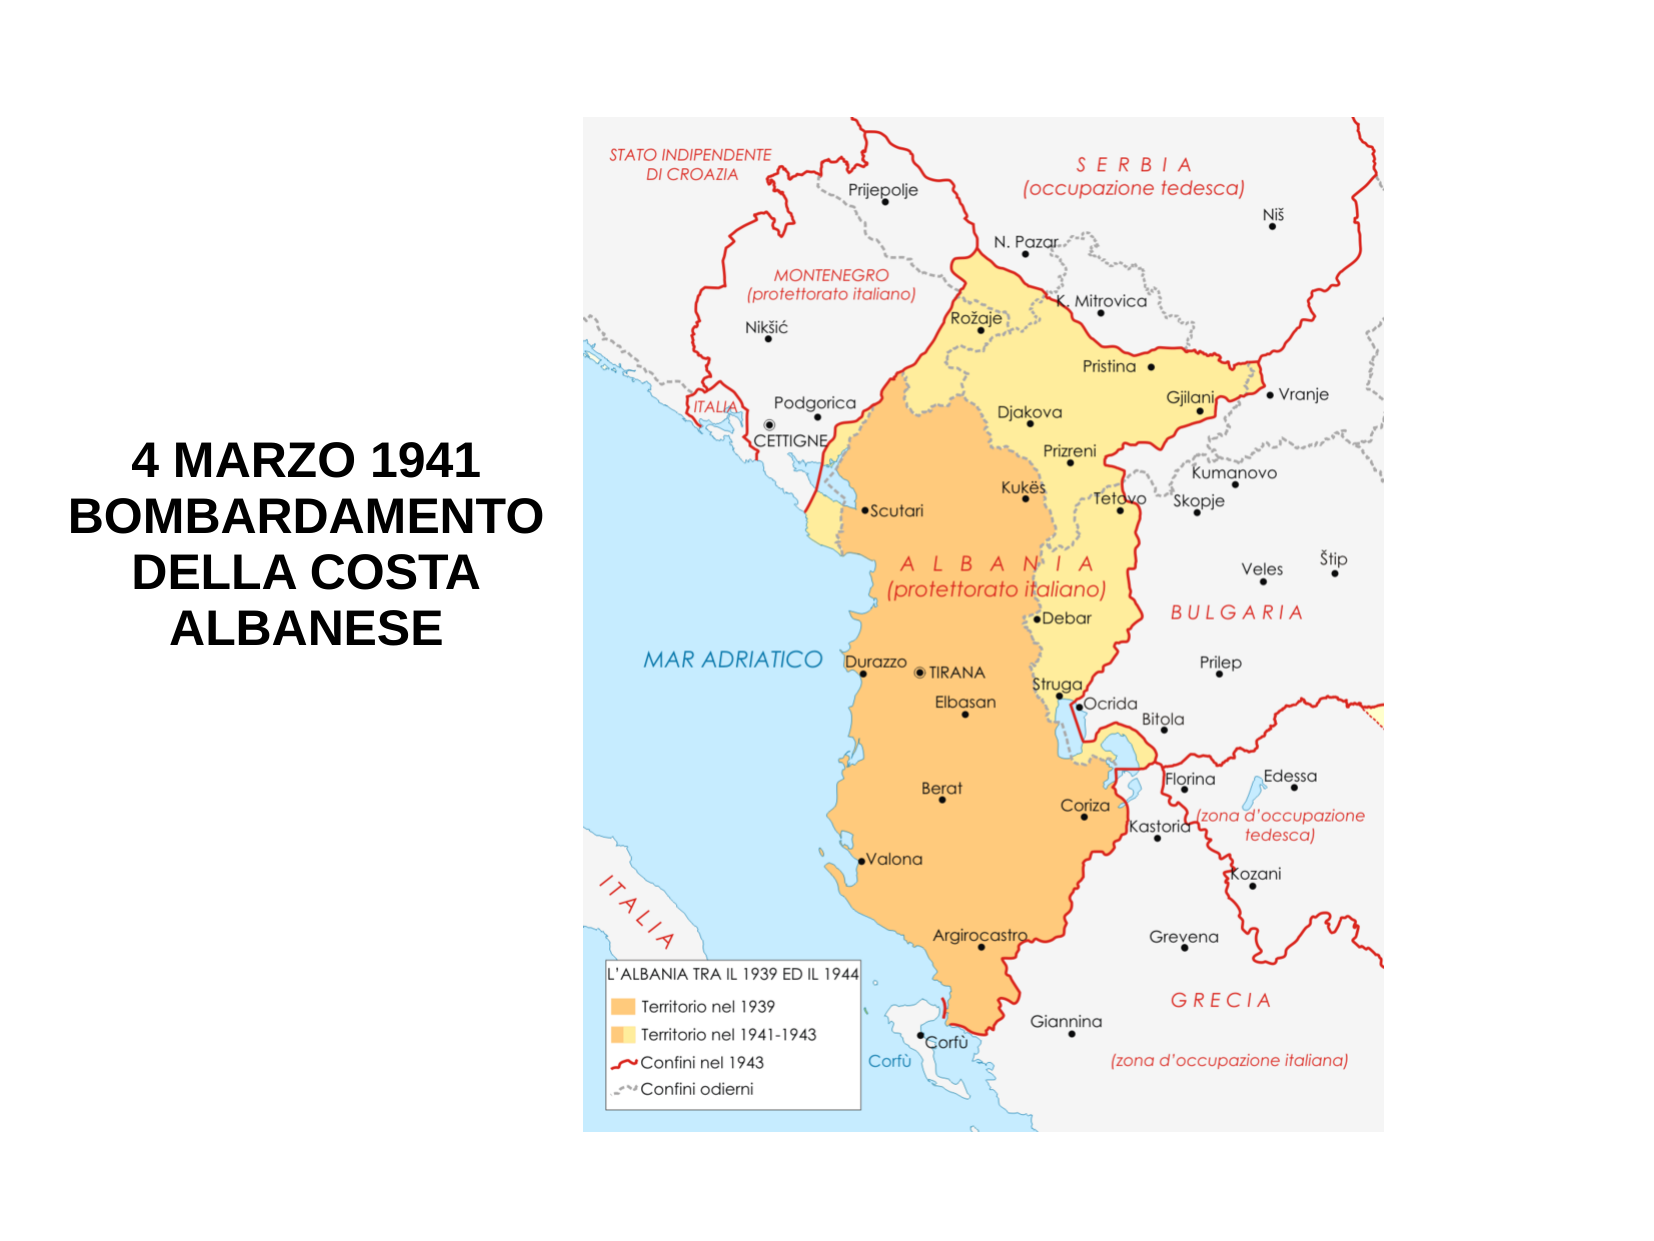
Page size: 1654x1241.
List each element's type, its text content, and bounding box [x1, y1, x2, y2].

picture [583, 117, 1384, 1133]
text_box 4 MARZO 1941 BOMBARDAMENTO DELLA COSTA ALBANESE [53, 425, 560, 664]
